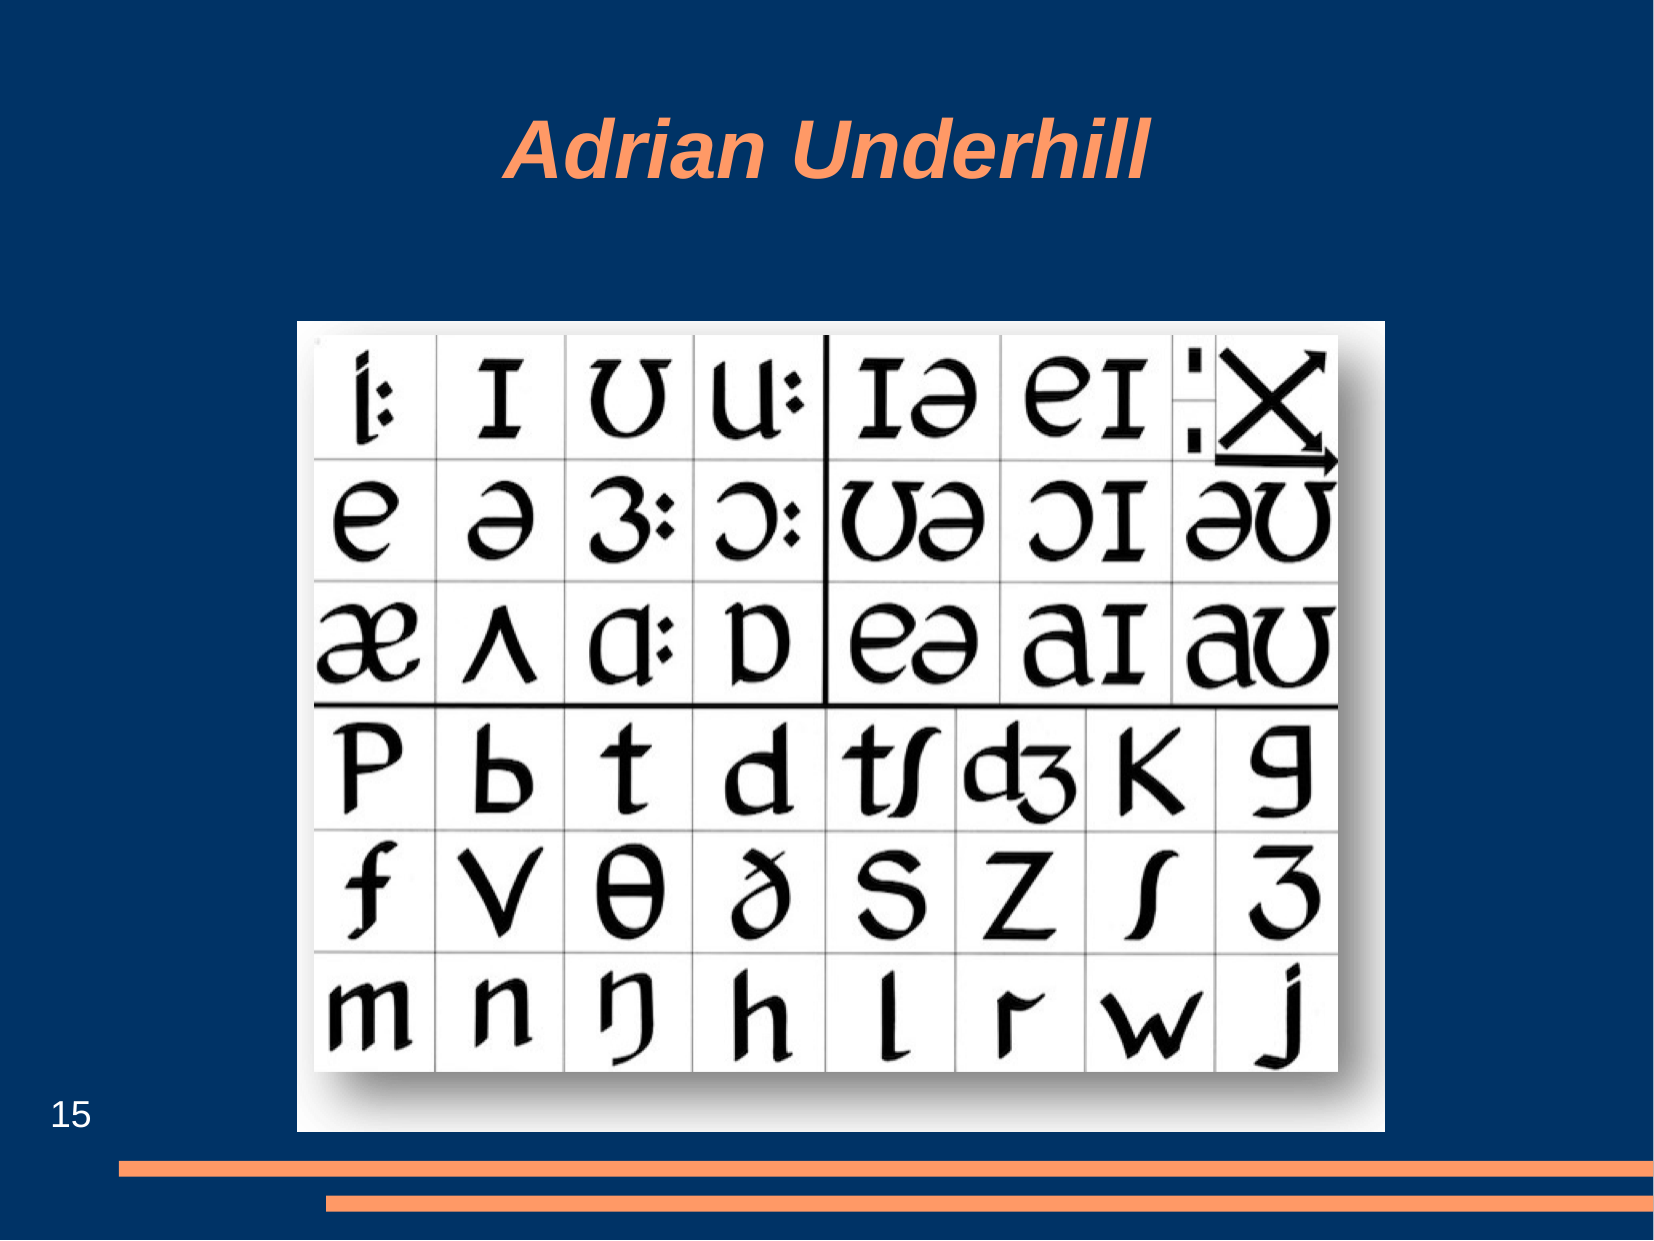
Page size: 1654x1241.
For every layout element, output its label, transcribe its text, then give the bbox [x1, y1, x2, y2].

title Adrian Underhill [121, 46, 1534, 254]
picture [297, 321, 1385, 1132]
